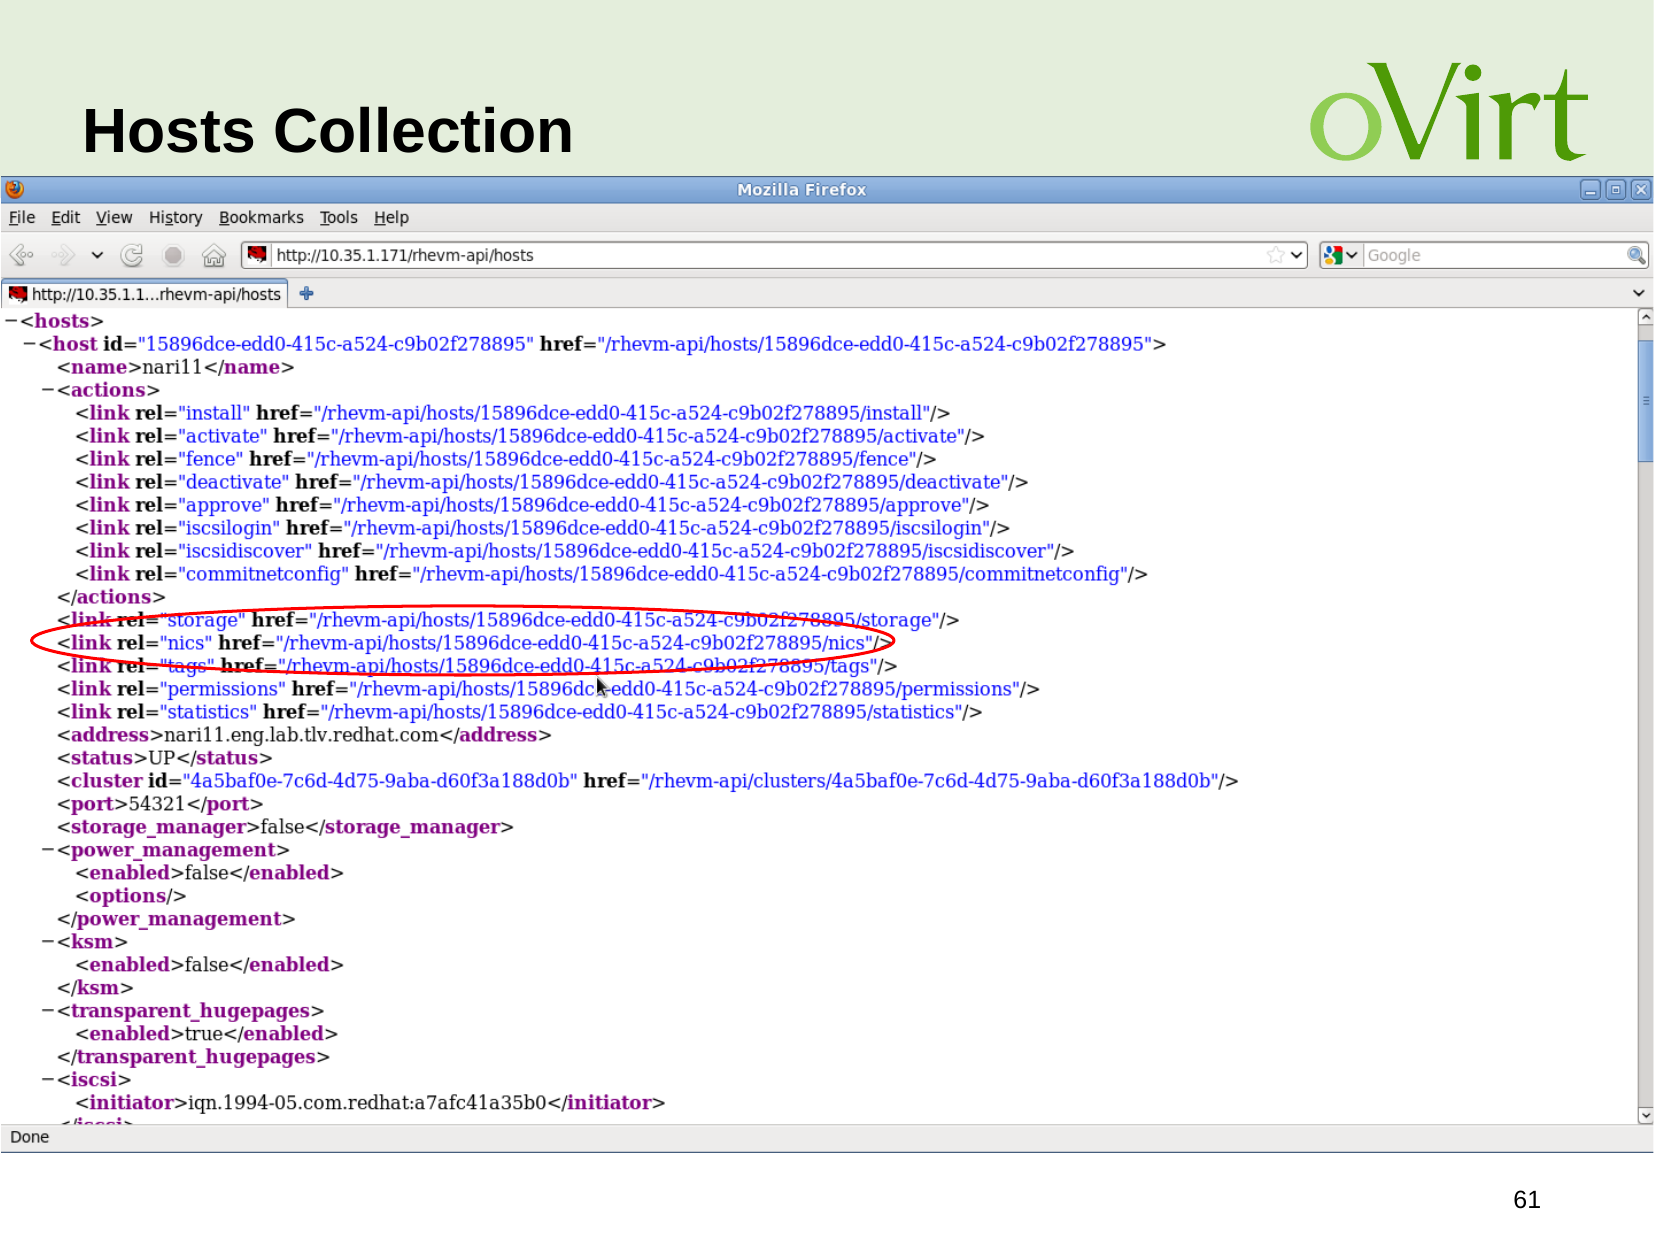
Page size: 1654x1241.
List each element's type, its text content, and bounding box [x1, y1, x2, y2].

title Hosts Collection [82, 37, 1571, 176]
picture [1, 176, 1654, 1153]
